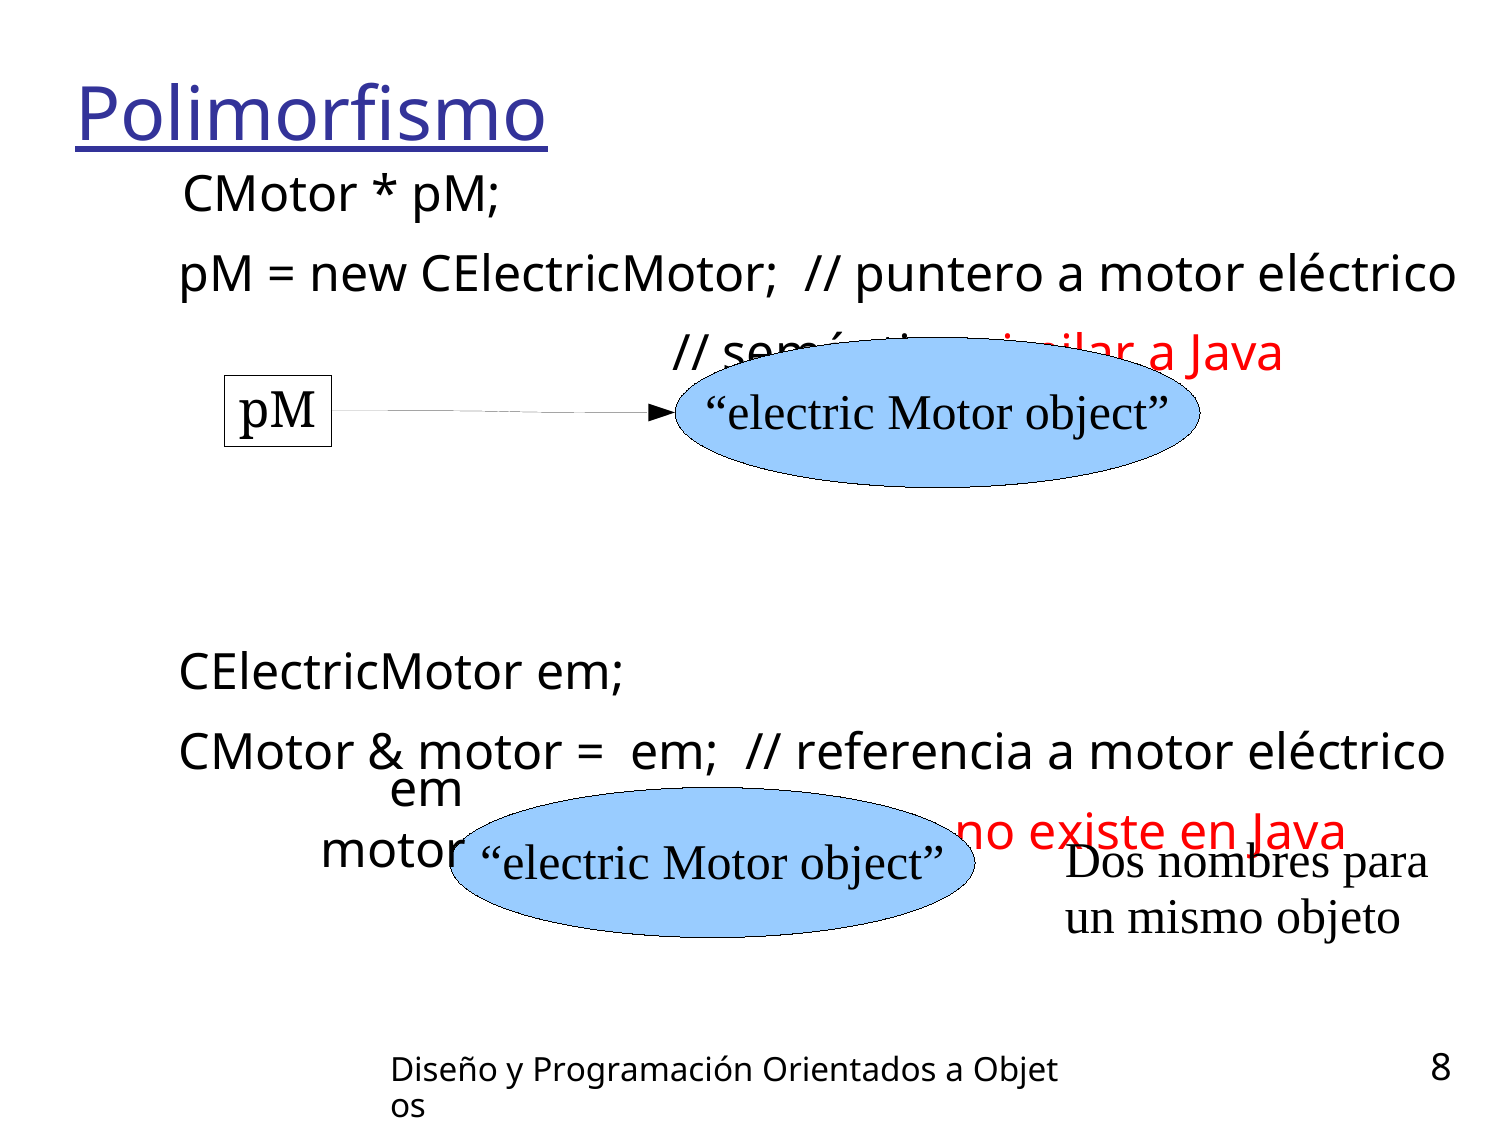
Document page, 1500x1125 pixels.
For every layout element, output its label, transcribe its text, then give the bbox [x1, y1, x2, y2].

text_box em [375, 753, 472, 826]
text_box motor [305, 814, 461, 887]
text_box pM [224, 375, 323, 447]
text_box “electric Motor object” [461, 787, 976, 938]
text_box Dos nombres para un mismo objeto [1050, 825, 1463, 953]
title Polimorfismo [75, 25, 1466, 188]
text_box “electric Motor object” [675, 337, 1201, 488]
list CMotor * pM; pM = new CElectricMotor; // puntero a motor eléctrico // semántica similar a Java CElectricMotor em; CMotor & motor = em; // referencia a motor eléctrico // esta opción no existe en Java [75, 157, 1462, 638]
